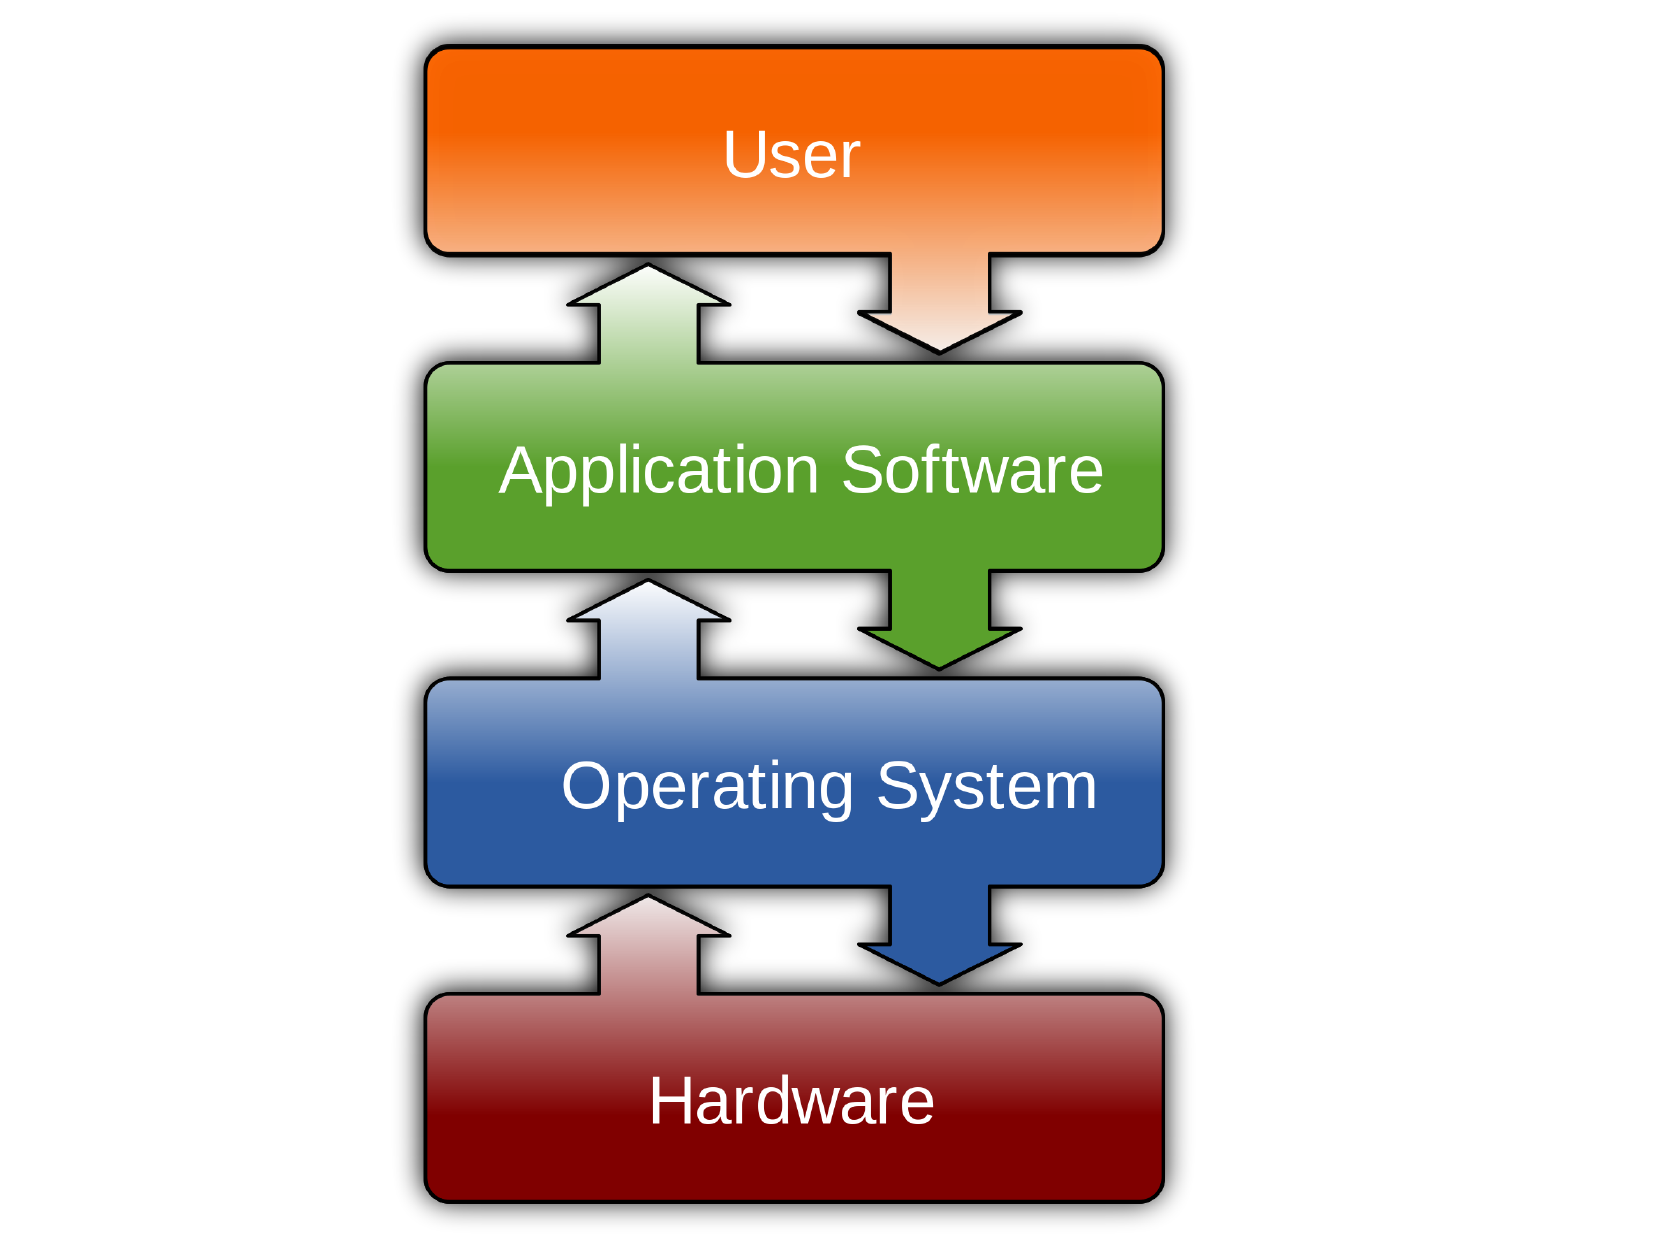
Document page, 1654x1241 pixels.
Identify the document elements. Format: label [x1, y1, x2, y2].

picture [375, 3, 1213, 1241]
